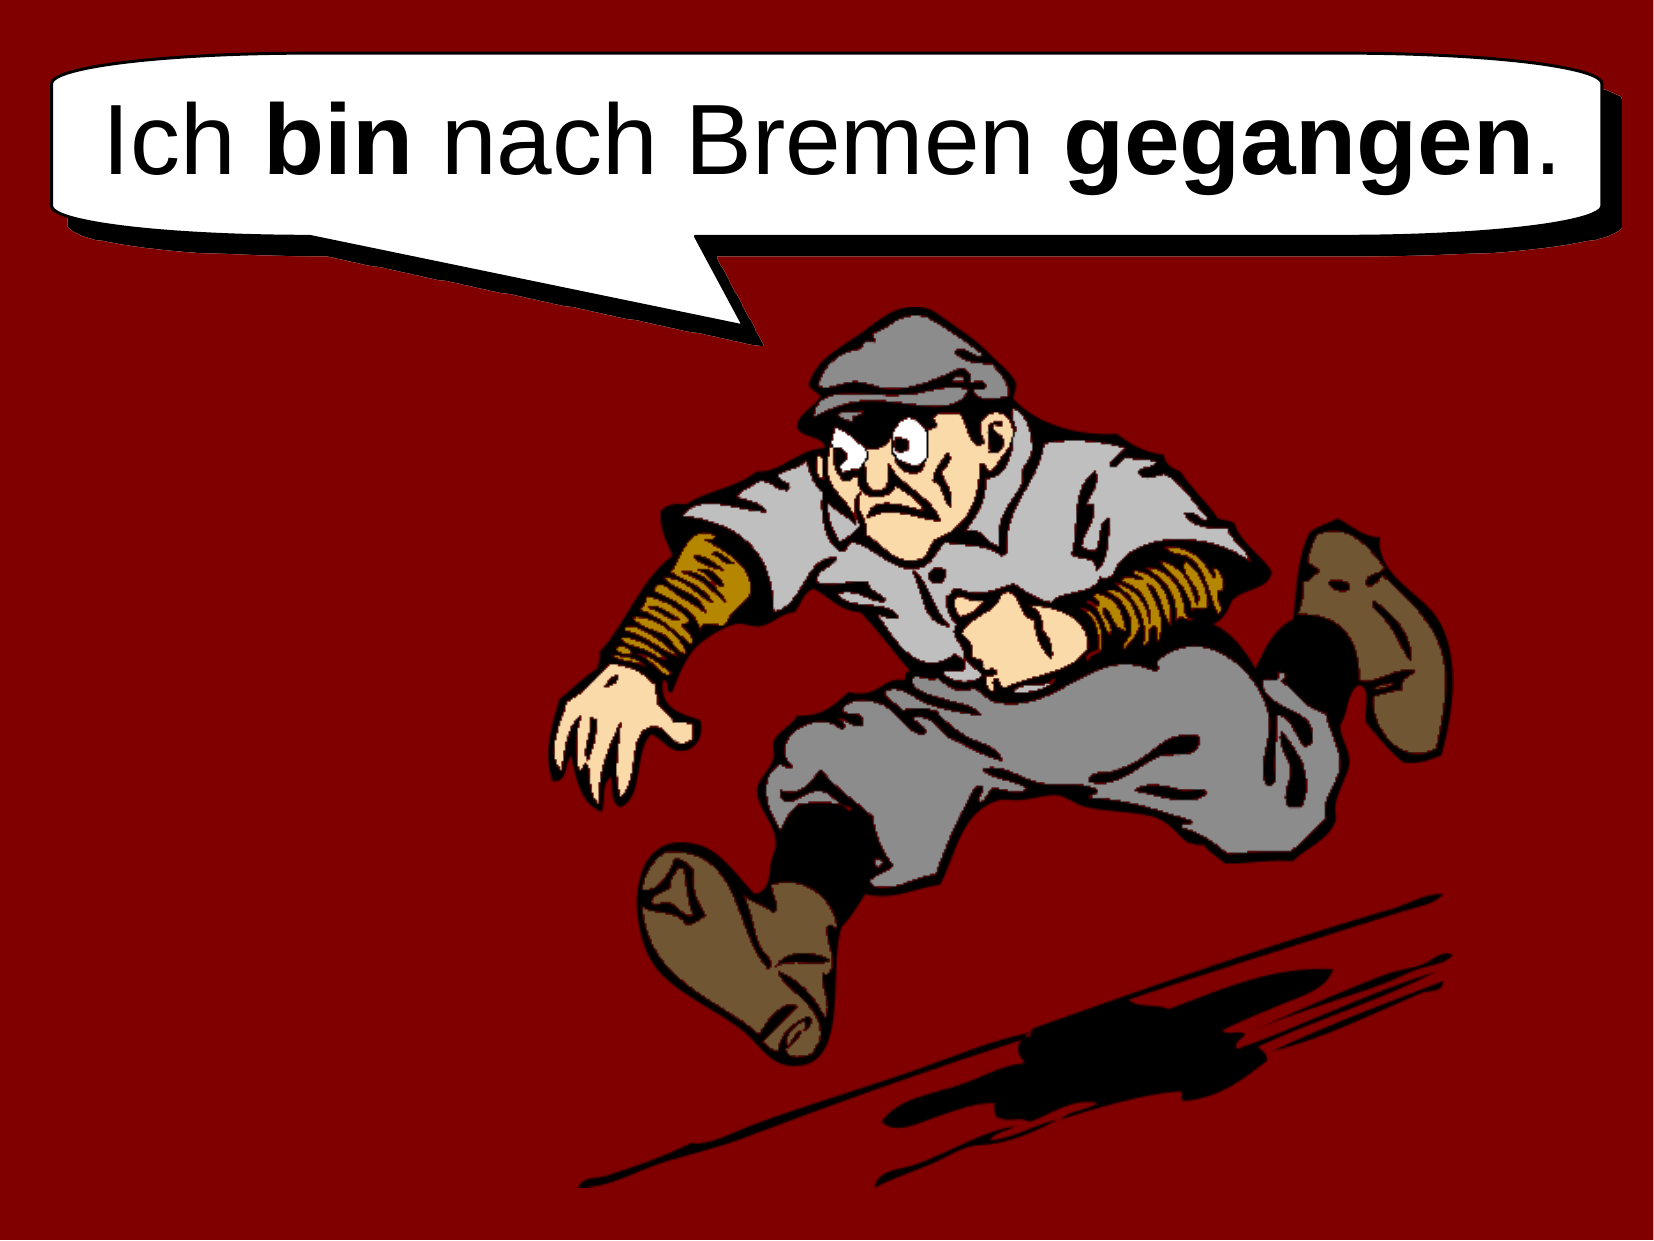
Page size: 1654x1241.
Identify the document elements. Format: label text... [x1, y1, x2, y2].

text_box [312, 237, 744, 326]
picture [548, 307, 1454, 1188]
text_box [51, 53, 1602, 219]
text_box Ich bin nach Bremen gegangen. [75, 76, 1591, 237]
